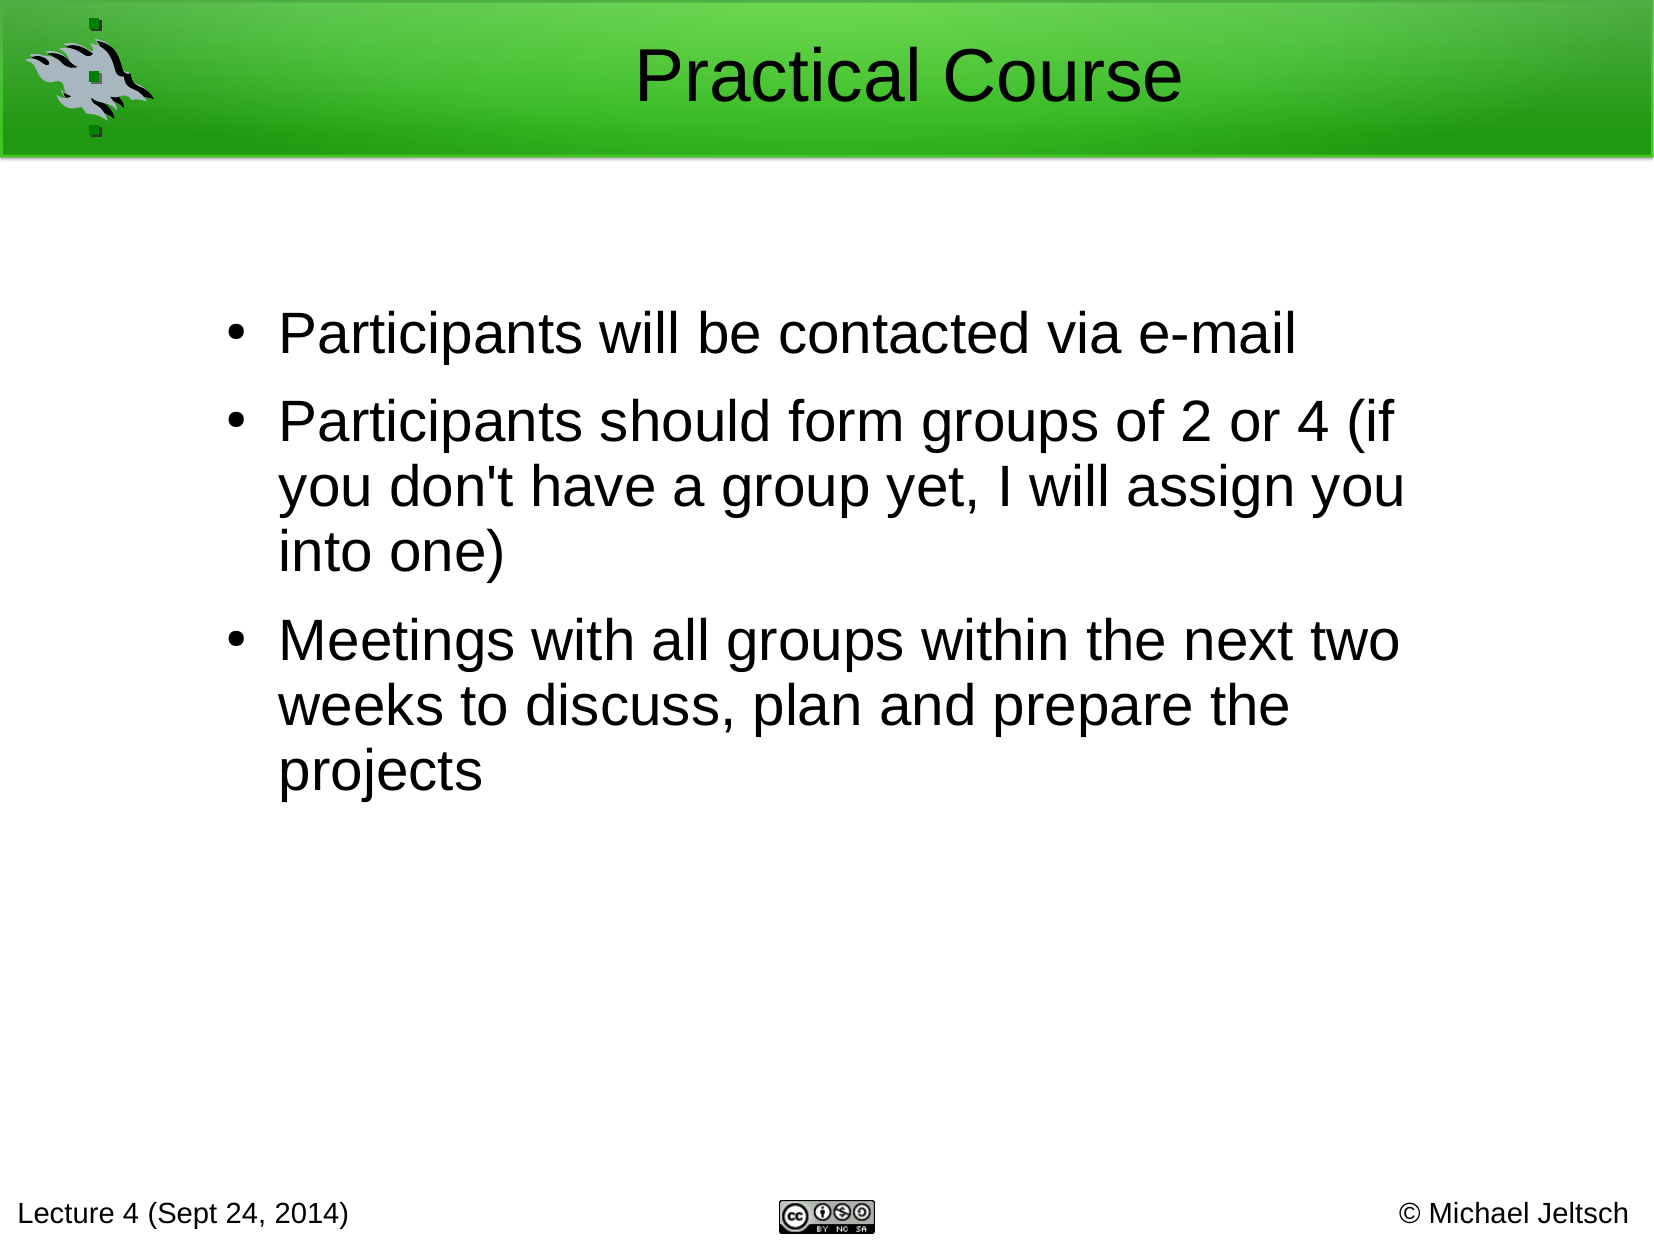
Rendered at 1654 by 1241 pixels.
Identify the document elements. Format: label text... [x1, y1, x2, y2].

list Participants will be contacted via e-mail Participants should form groups of 2 or 4 (if you don't have a group yet, I will assign you into one) Meetings with all groups within the next two weeks to discuss, plan and prepare the projects [208, 300, 1446, 1021]
picture [779, 1200, 875, 1234]
title Practical Course [289, 30, 1531, 121]
